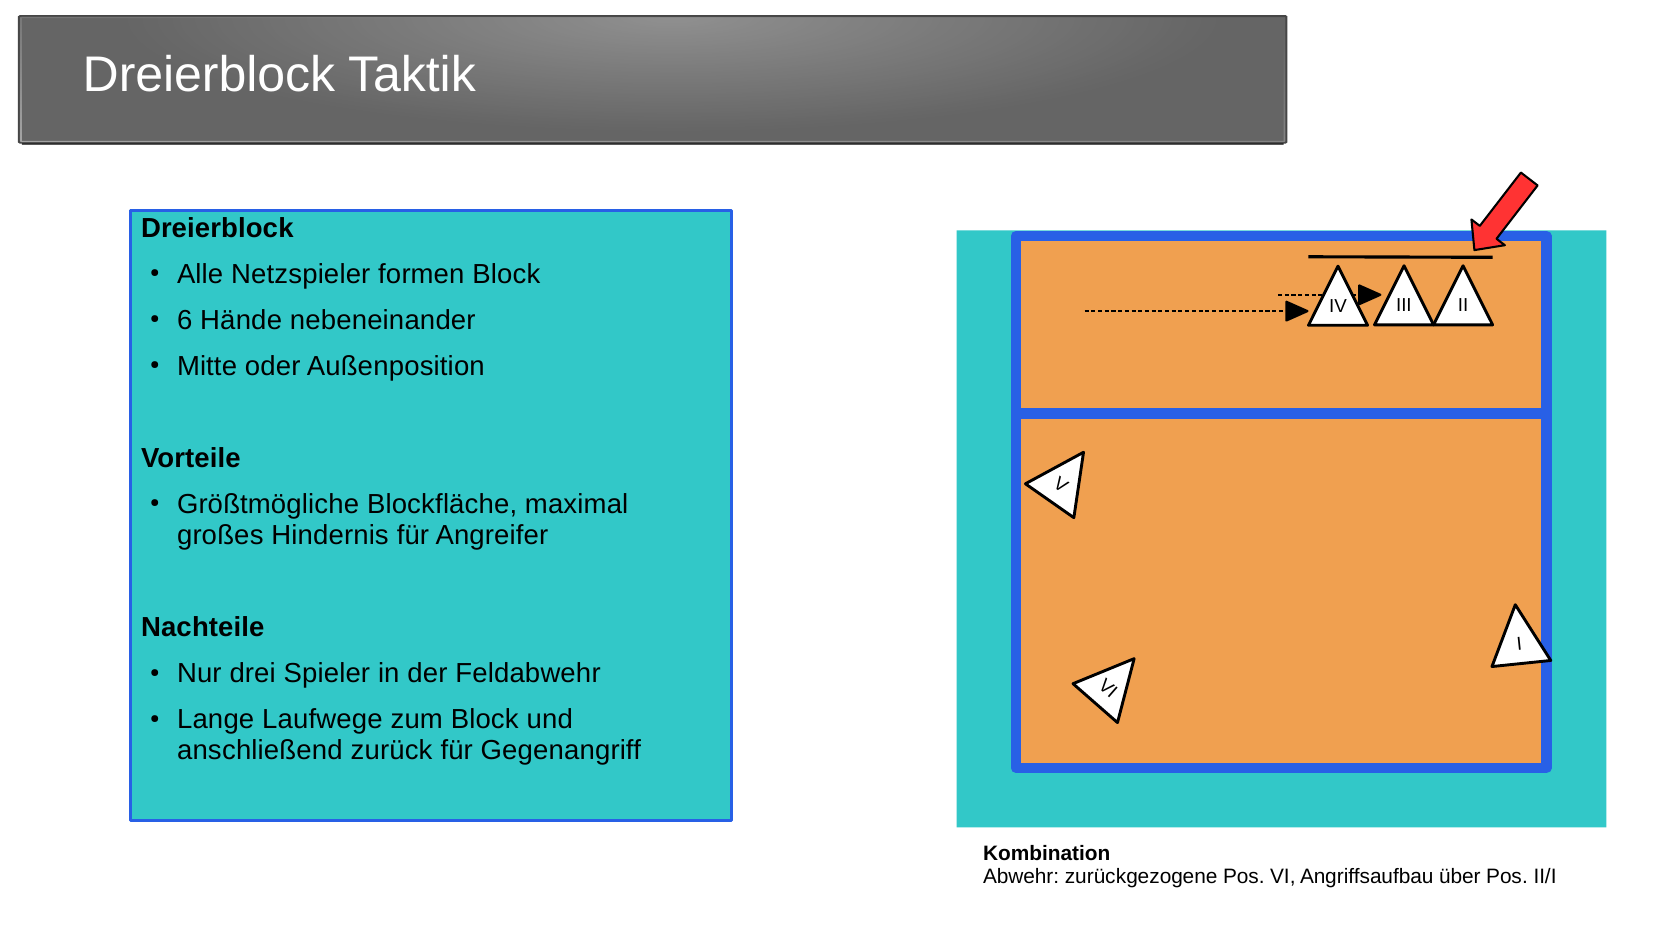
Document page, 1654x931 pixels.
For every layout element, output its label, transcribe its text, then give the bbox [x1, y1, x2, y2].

text_box V [1025, 452, 1084, 518]
text_box I [1491, 604, 1551, 667]
text_box II [1434, 265, 1493, 325]
title Dreierblock Taktik [82, 29, 1235, 119]
text_box Kombination Abwehr: zurückgezogene Pos. VI, Angriffsaufbau über Pos. II/I [968, 833, 1607, 919]
text_box IV [1308, 266, 1368, 326]
text_box [1471, 172, 1538, 251]
text_box III [1374, 265, 1434, 325]
text_box VI [1073, 658, 1135, 723]
list Dreierblock Alle Netzspieler formen Block 6 Hände nebeneinander Mitte oder Außenposition Vorteile Größtmögliche Blockfläche, maximal großes Hindernis für Angreifer Nachteile Nur drei Spieler in der Feldabwehr Lange Laufwege zum Block und anschließend zurück für Gegenangriff f [130, 210, 732, 821]
